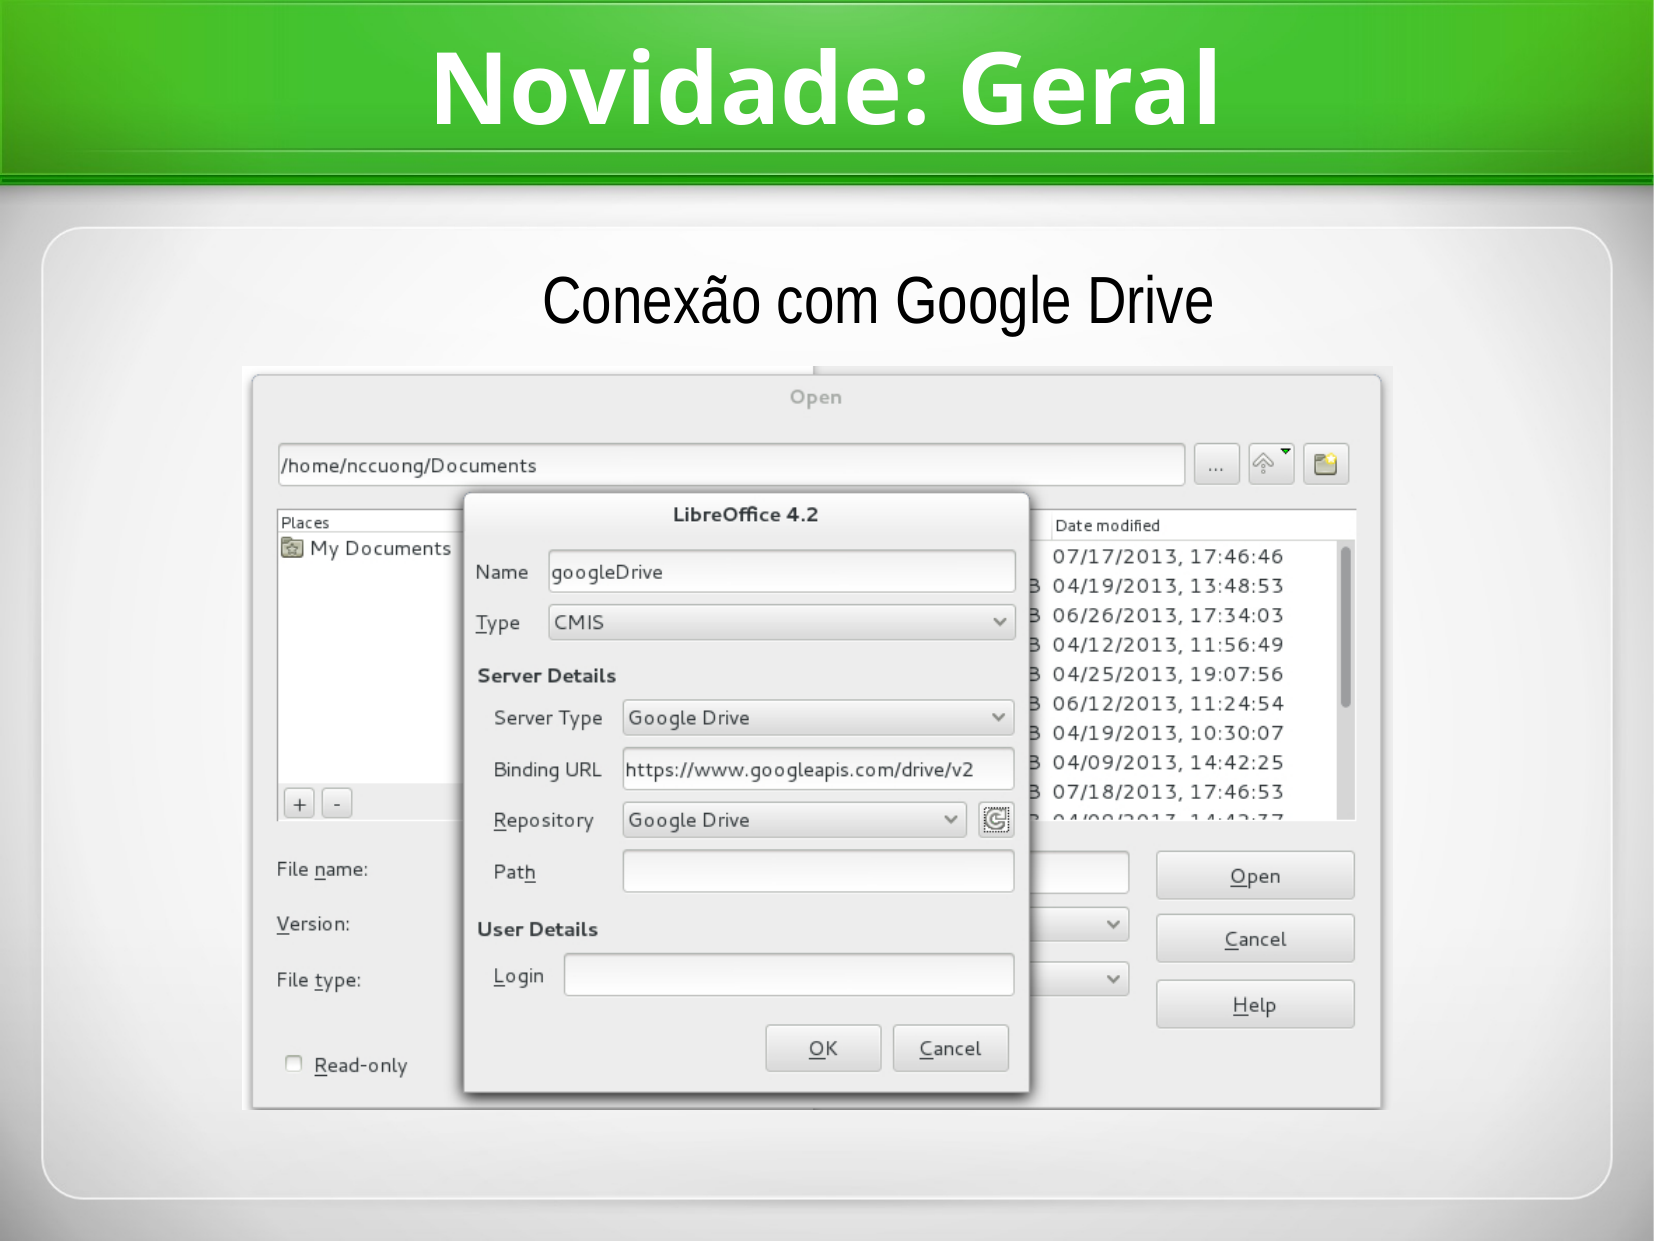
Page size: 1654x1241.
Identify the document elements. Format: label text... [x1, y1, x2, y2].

title Novidade: Geral [82, 17, 1570, 165]
text_box Conexão com Google Drive [503, 253, 1231, 346]
picture [0, 0, 1654, 1241]
